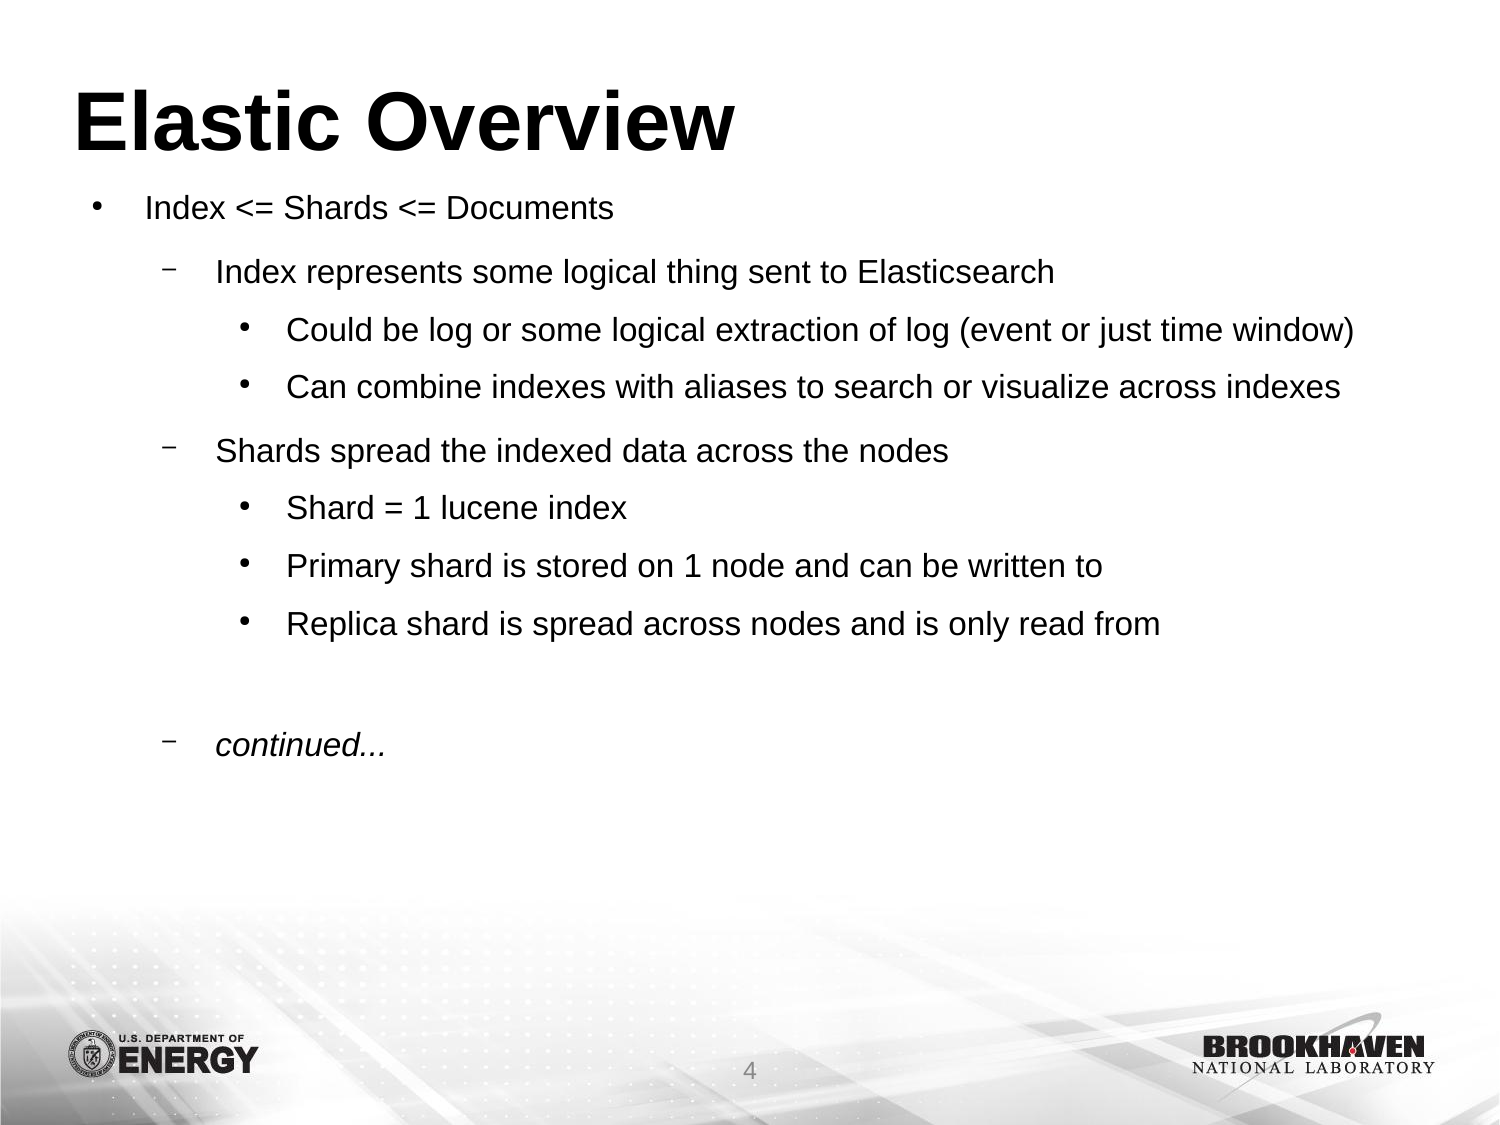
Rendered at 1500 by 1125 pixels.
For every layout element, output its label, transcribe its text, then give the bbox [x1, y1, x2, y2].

list Index <= Shards <= Documents Index represents some logical thing sent to Elasticsearch Could be log or some logical extraction of log (event or just time window) Can combine indexes with aliases to search or visualize across indexes Shards spread the indexed data across the nodes Shard = 1 lucene index Primary shard is stored on 1 node and can be written to Replica shard is spread across nodes and is only read from continued... [58, 179, 1425, 944]
title Elastic Overview [58, 59, 1425, 179]
picture [0, 0, 1500, 1125]
slide_number <number> [581, 1039, 919, 1100]
